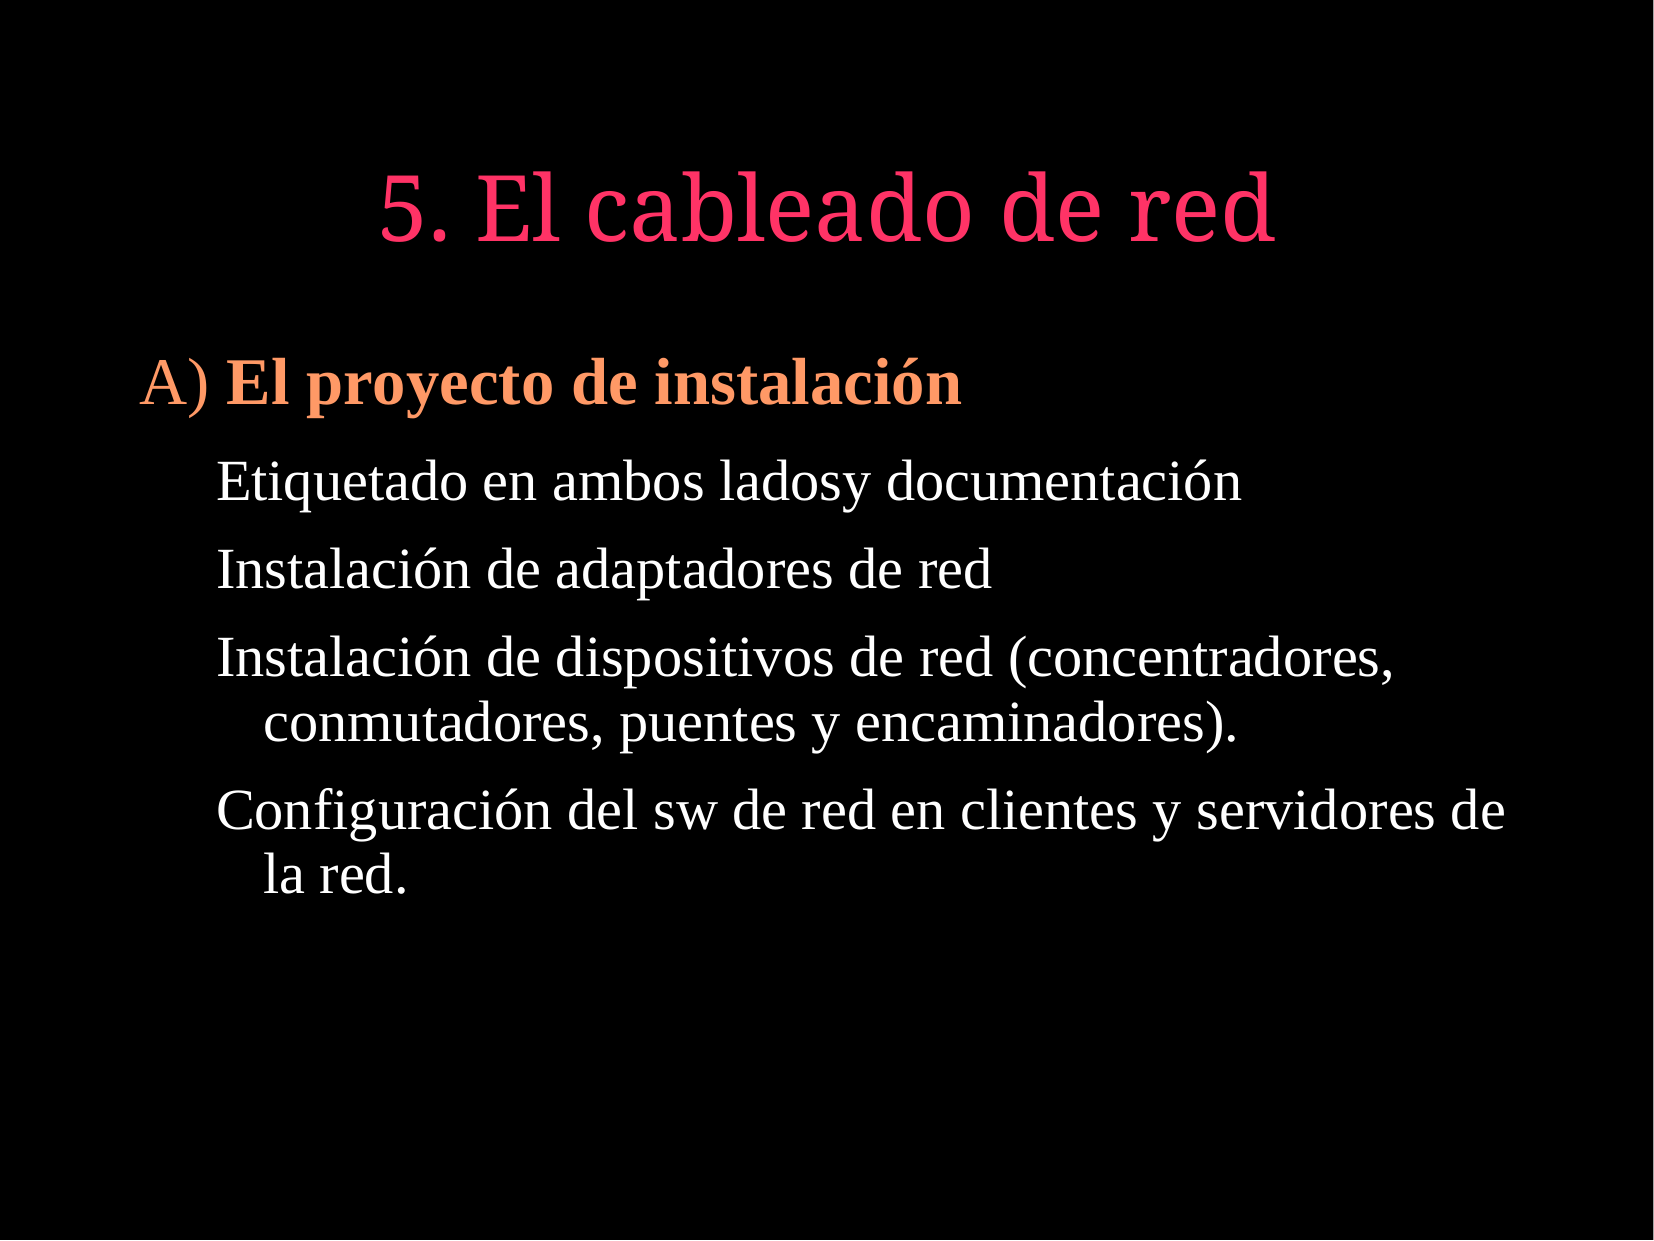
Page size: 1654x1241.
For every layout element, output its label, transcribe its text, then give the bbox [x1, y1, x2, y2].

title 5. El cableado de red [121, 102, 1534, 311]
list A) El proyecto de instalación Etiquetado en ambos ladosy documentación Instalación de adaptadores de red Instalación de dispositivos de red (concentradores, conmutadores, puentes y encaminadores). Configuración del sw de red en clientes y servidores de la red. [121, 344, 1534, 913]
